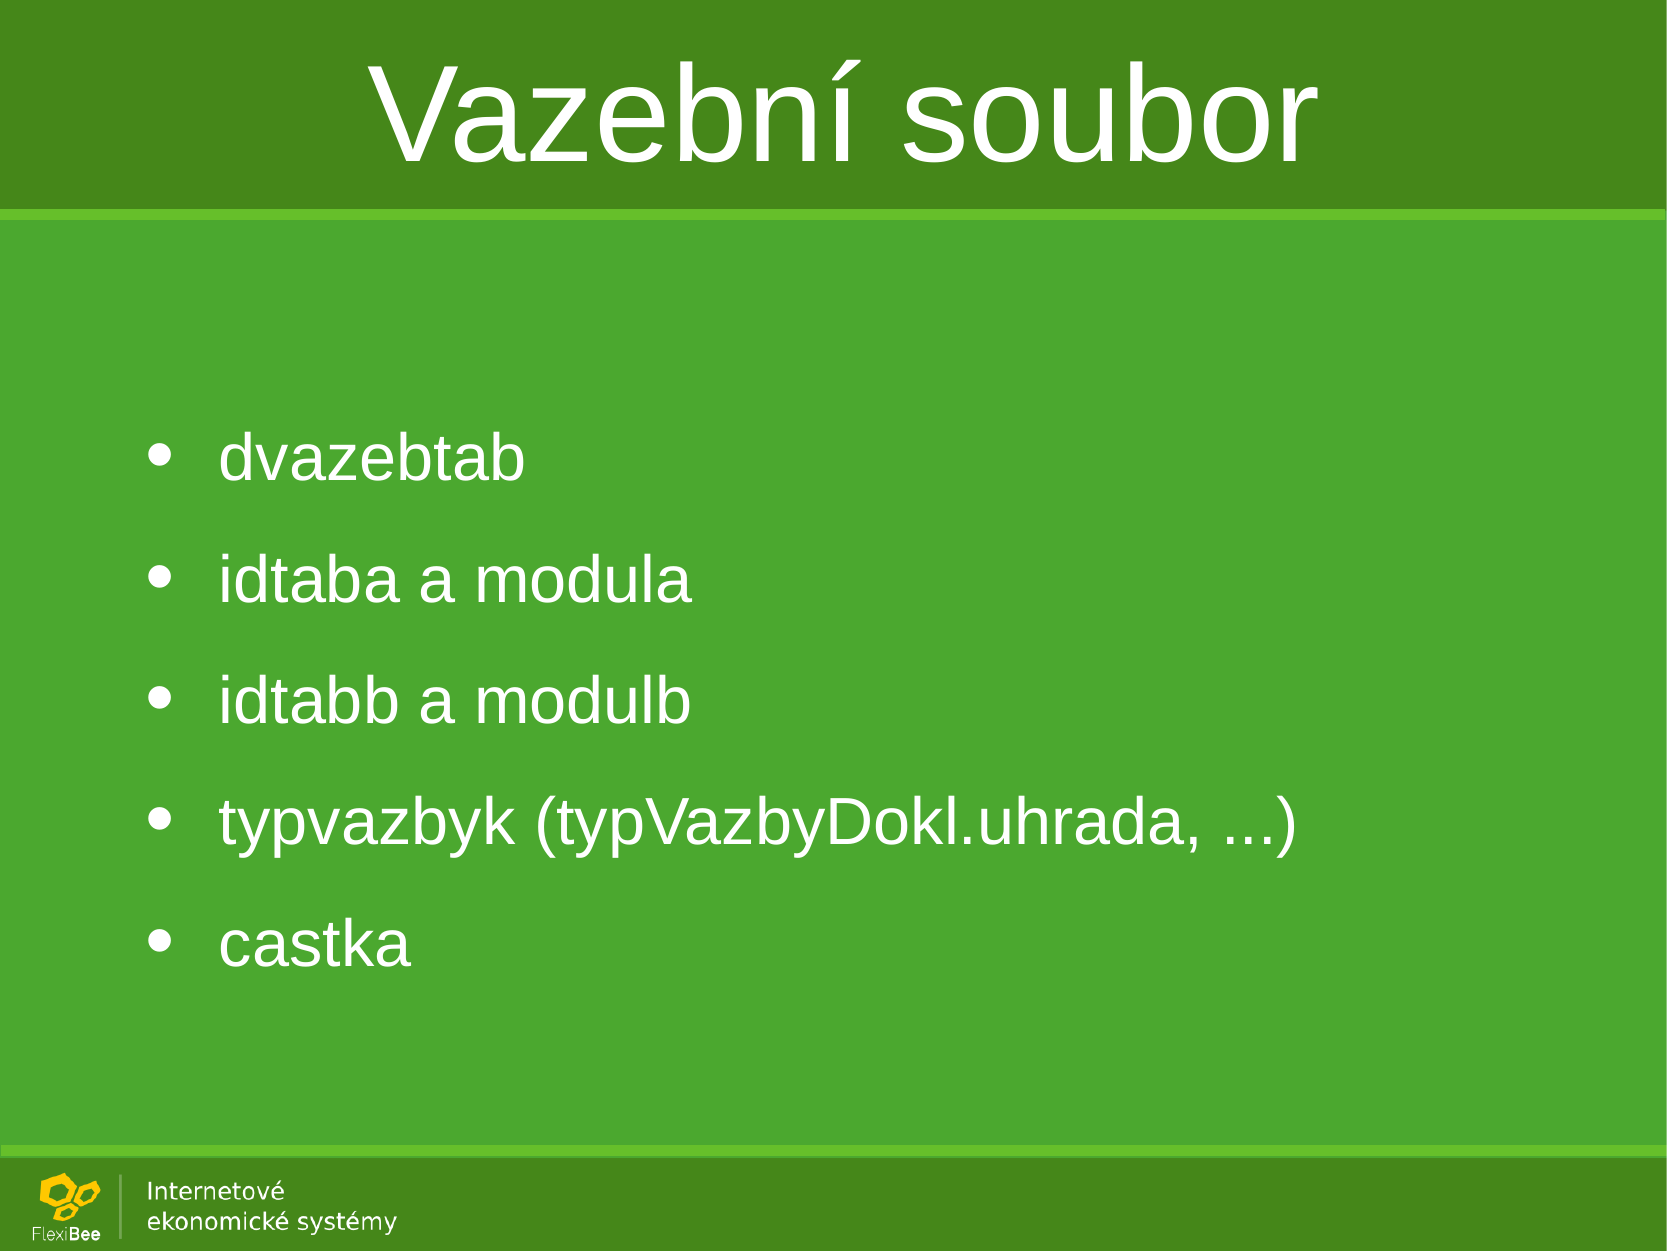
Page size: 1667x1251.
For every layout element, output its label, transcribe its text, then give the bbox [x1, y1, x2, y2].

picture [0, 0, 1667, 1251]
title Vazební soubor [118, 0, 1571, 361]
list dvazebtab idtaba a modula idtabb a modulb typvazbyk (typVazbyDokl.uhrada, ...) castka [106, 295, 1560, 1099]
